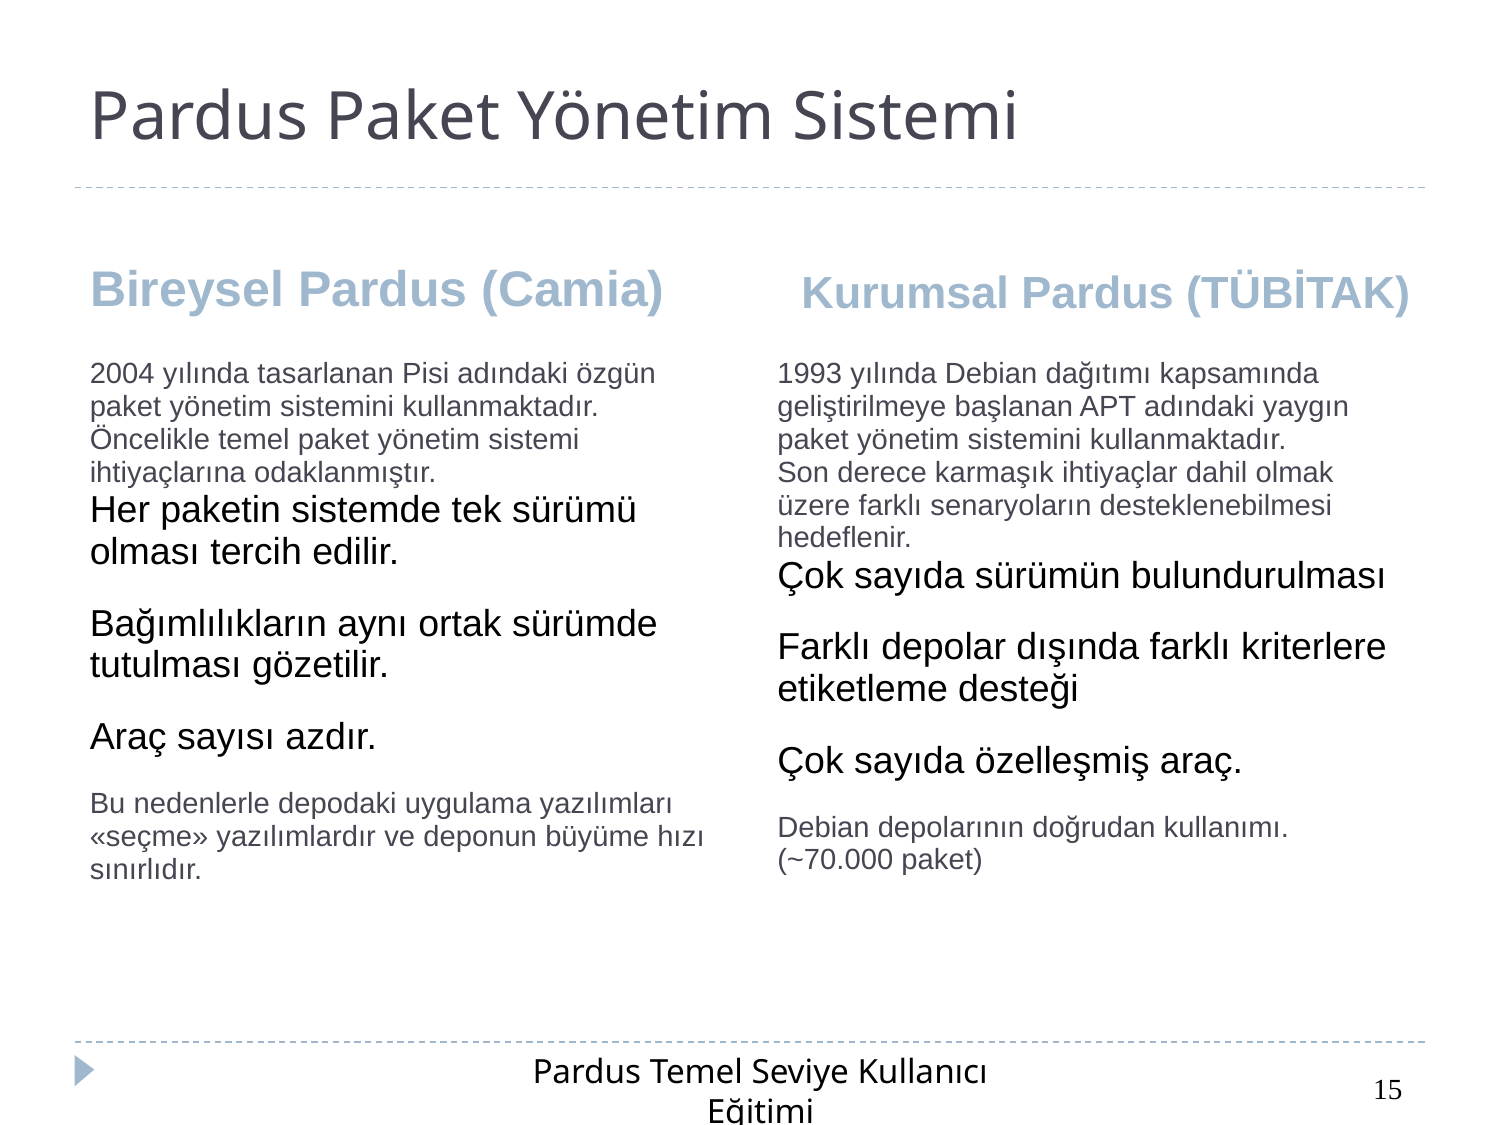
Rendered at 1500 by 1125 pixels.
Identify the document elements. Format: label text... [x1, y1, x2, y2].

list 2004 yılında tasarlanan Pisi adındaki özgün paket yönetim sistemini kullanmaktadır. Öncelikle temel paket yönetim sistemi ihtiyaçlarına odaklanmıştır. Her paketin sistemde tek sürümü olması tercih edilir. Bağımlılıkların aynı ortak sürümde tutulması gözetilir. Araç sayısı azdır. Bu nedenlerle depodaki uygulama yazılımları «seçme» yazılımlardır ve deponun büyüme hızı sınırlıdır. [75, 350, 738, 1013]
title Pardus Paket Yönetim Sistemi [75, 37, 1425, 188]
list 1993 yılında Debian dağıtımı kapsamında geliştirilmeye başlanan APT adındaki yaygın paket yönetim sistemini kullanmaktadır. Son derece karmaşık ihtiyaçlar dahil olmak üzere farklı senaryoların desteklenebilmesi hedeflenir. Çok sayıda sürümün bulundurulması Farklı depolar dışında farklı kriterlere etiketleme desteği Çok sayıda özelleşmiş araç. Debian depolarının doğrudan kullanımı. (~70.000 paket) [762, 350, 1425, 1013]
list Bireysel Pardus (Camia) [75, 210, 738, 324]
list Kurumsal Pardus (TÜBİTAK) [762, 212, 1426, 325]
